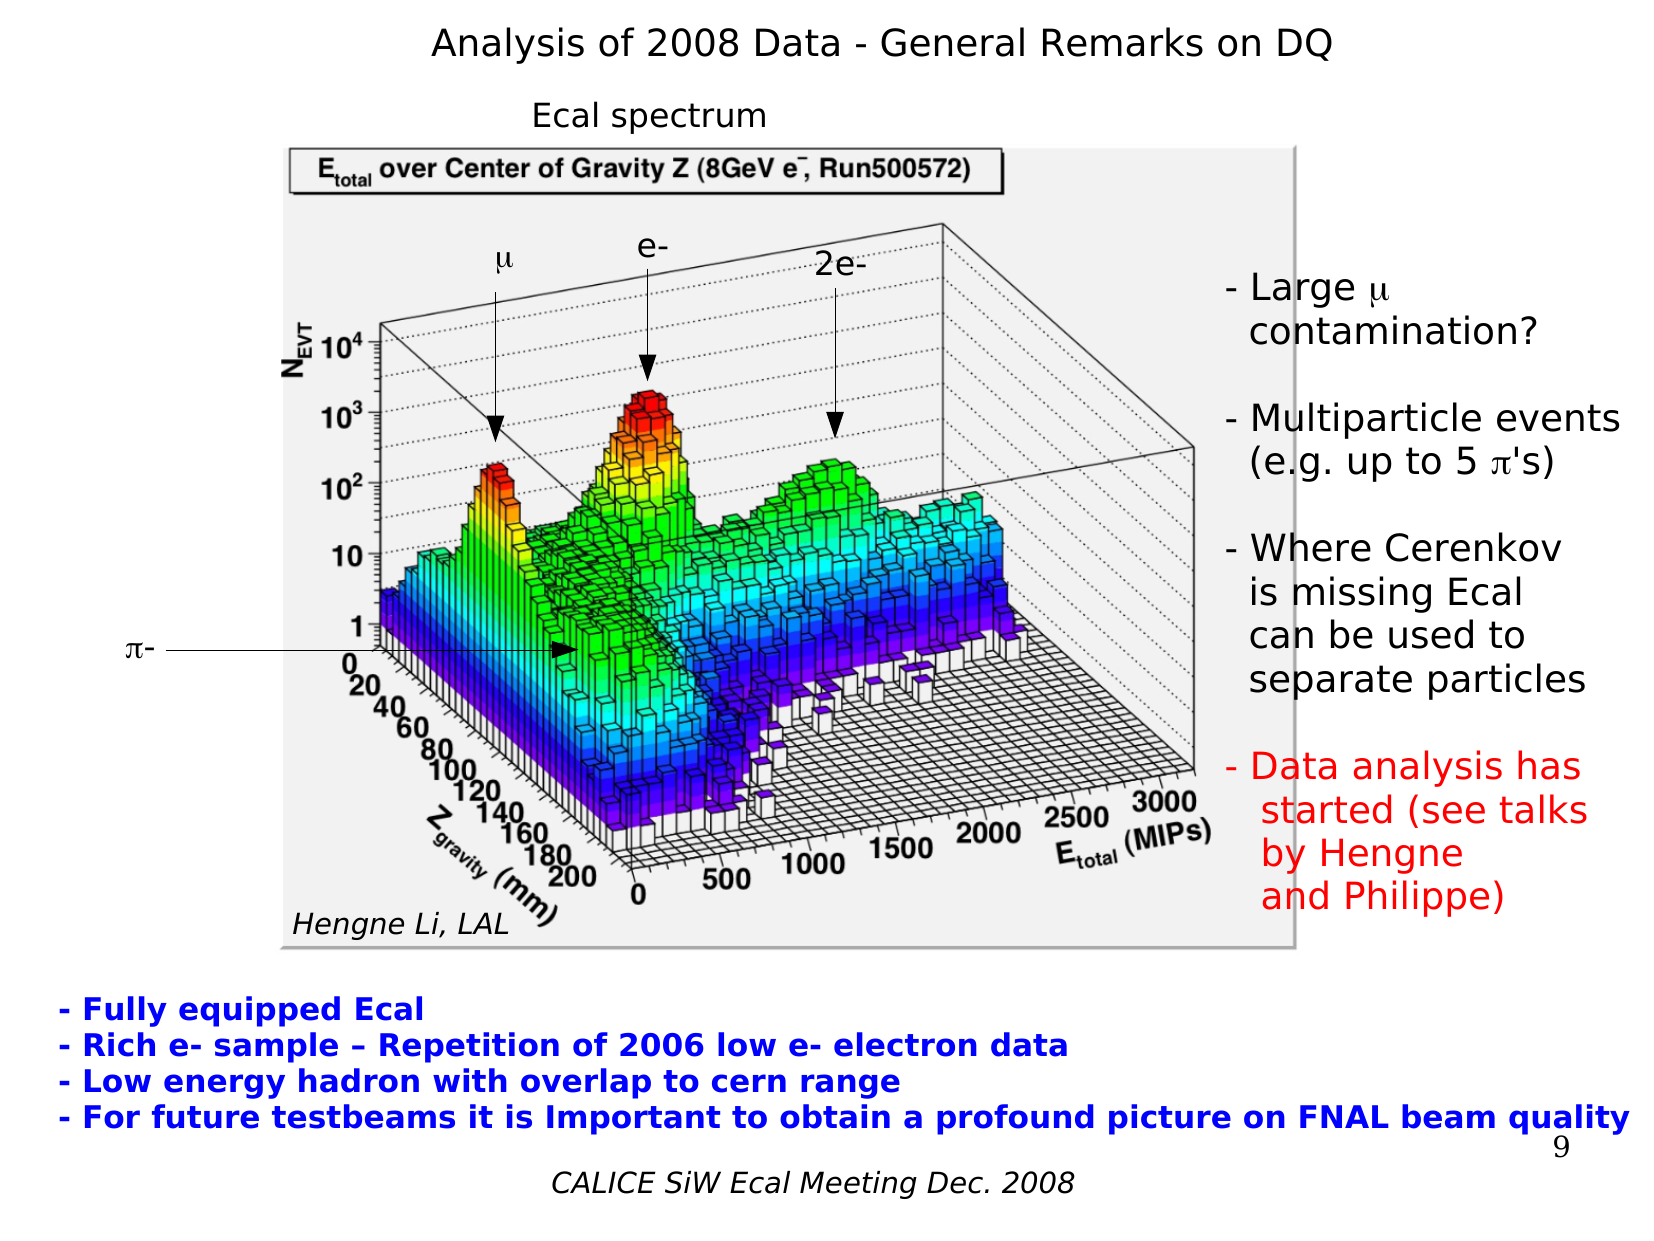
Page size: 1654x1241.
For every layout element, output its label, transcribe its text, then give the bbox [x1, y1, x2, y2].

text_box 2e- [799, 236, 882, 291]
text_box Hengne Li, LAL [277, 900, 526, 950]
text_box π- [110, 619, 171, 676]
text_box μ [479, 237, 529, 286]
text_box - Fully equipped Ecal - Rich e- sample – Repetition of 2006 low e- electron data - Low energy hadron with overlap to cern range - For future testbeams it is Important to obtain a profound picture on FNAL beam quality [43, 983, 1654, 1144]
text_box Ecal spectrum [516, 88, 789, 143]
text_box - Large μ contamination? - Multiparticle events (e.g. up to 5 π's) - Where Cerenkov is missing Ecal can be used to separate particles - Data analysis has started (see talks by Hengne and Philippe) [1209, 258, 1628, 975]
picture [0, 45, 1511, 1112]
text_box e- [621, 219, 684, 273]
text_box Analysis of 2008 Data - General Remarks on DQ [416, 13, 1330, 73]
